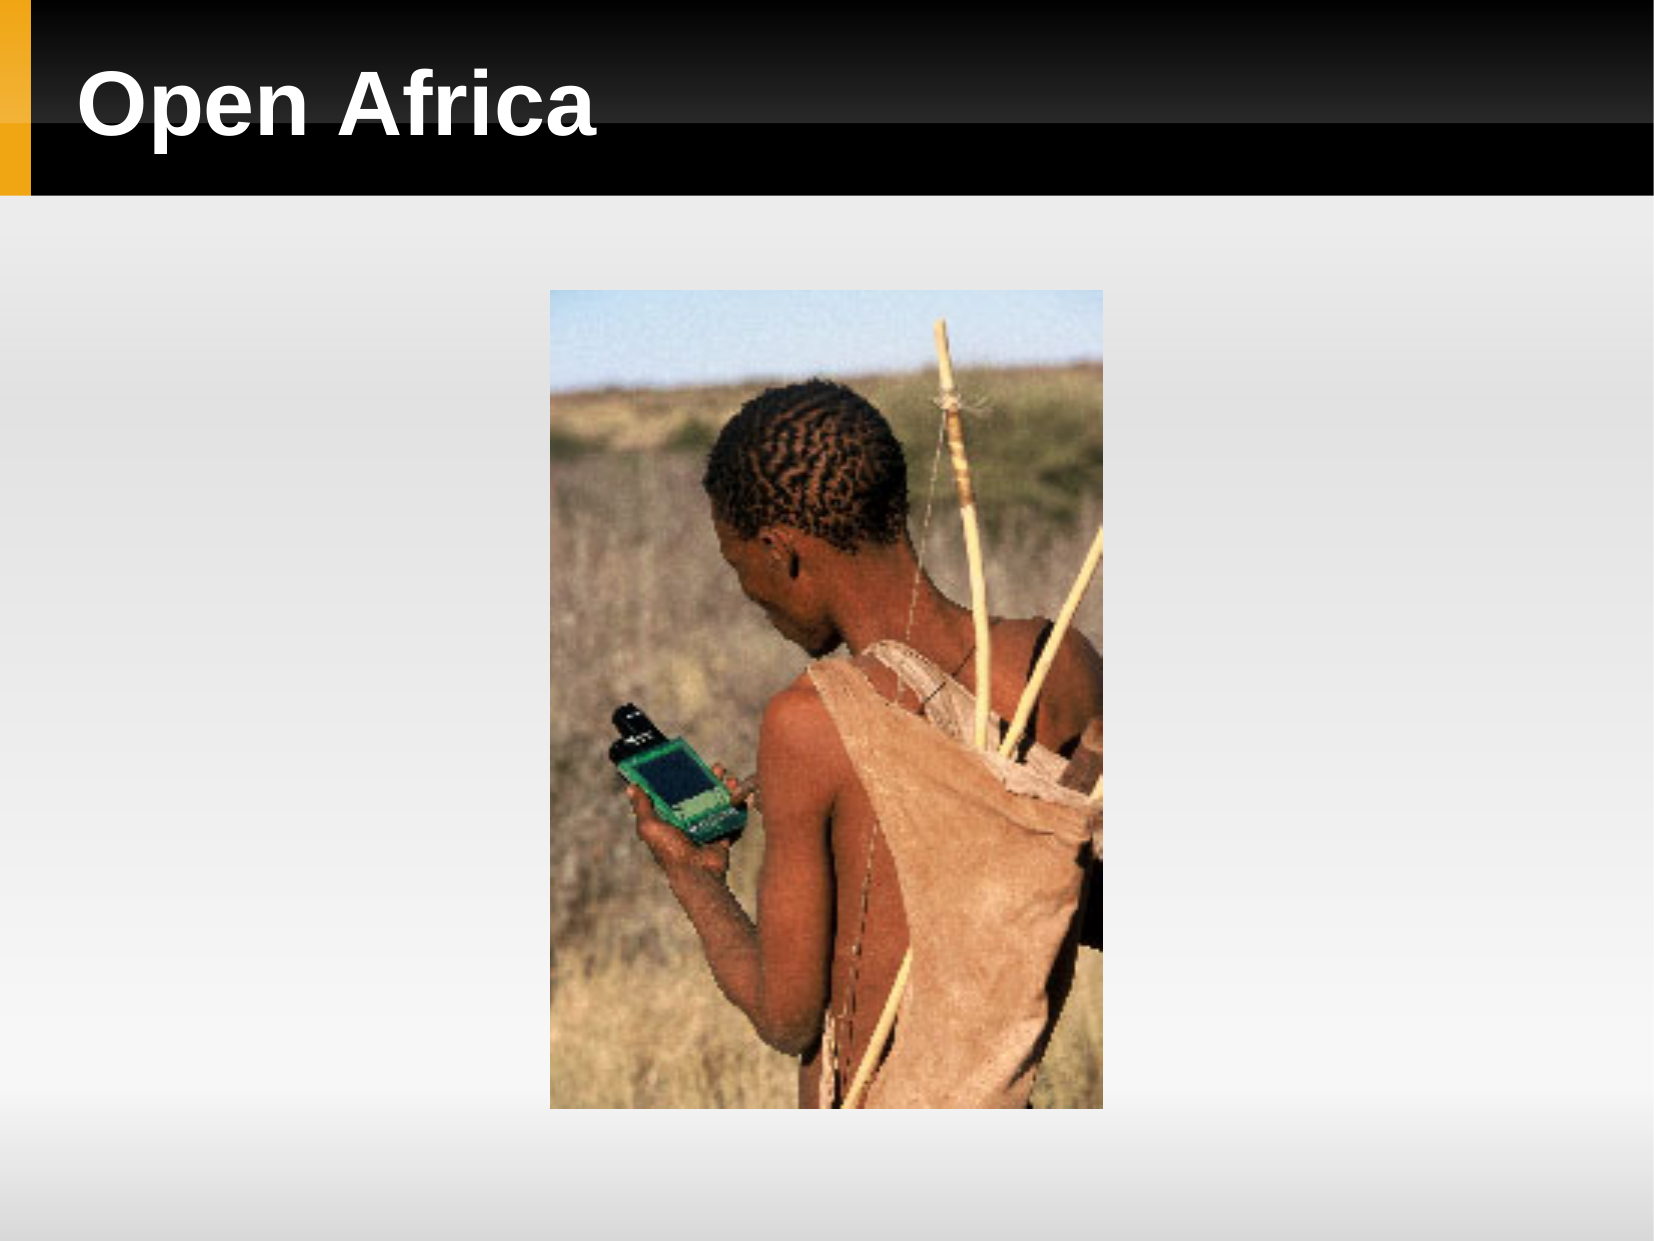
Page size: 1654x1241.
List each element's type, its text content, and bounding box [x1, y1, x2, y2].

picture [0, 0, 1654, 1241]
title Open Africa [76, 0, 1565, 208]
